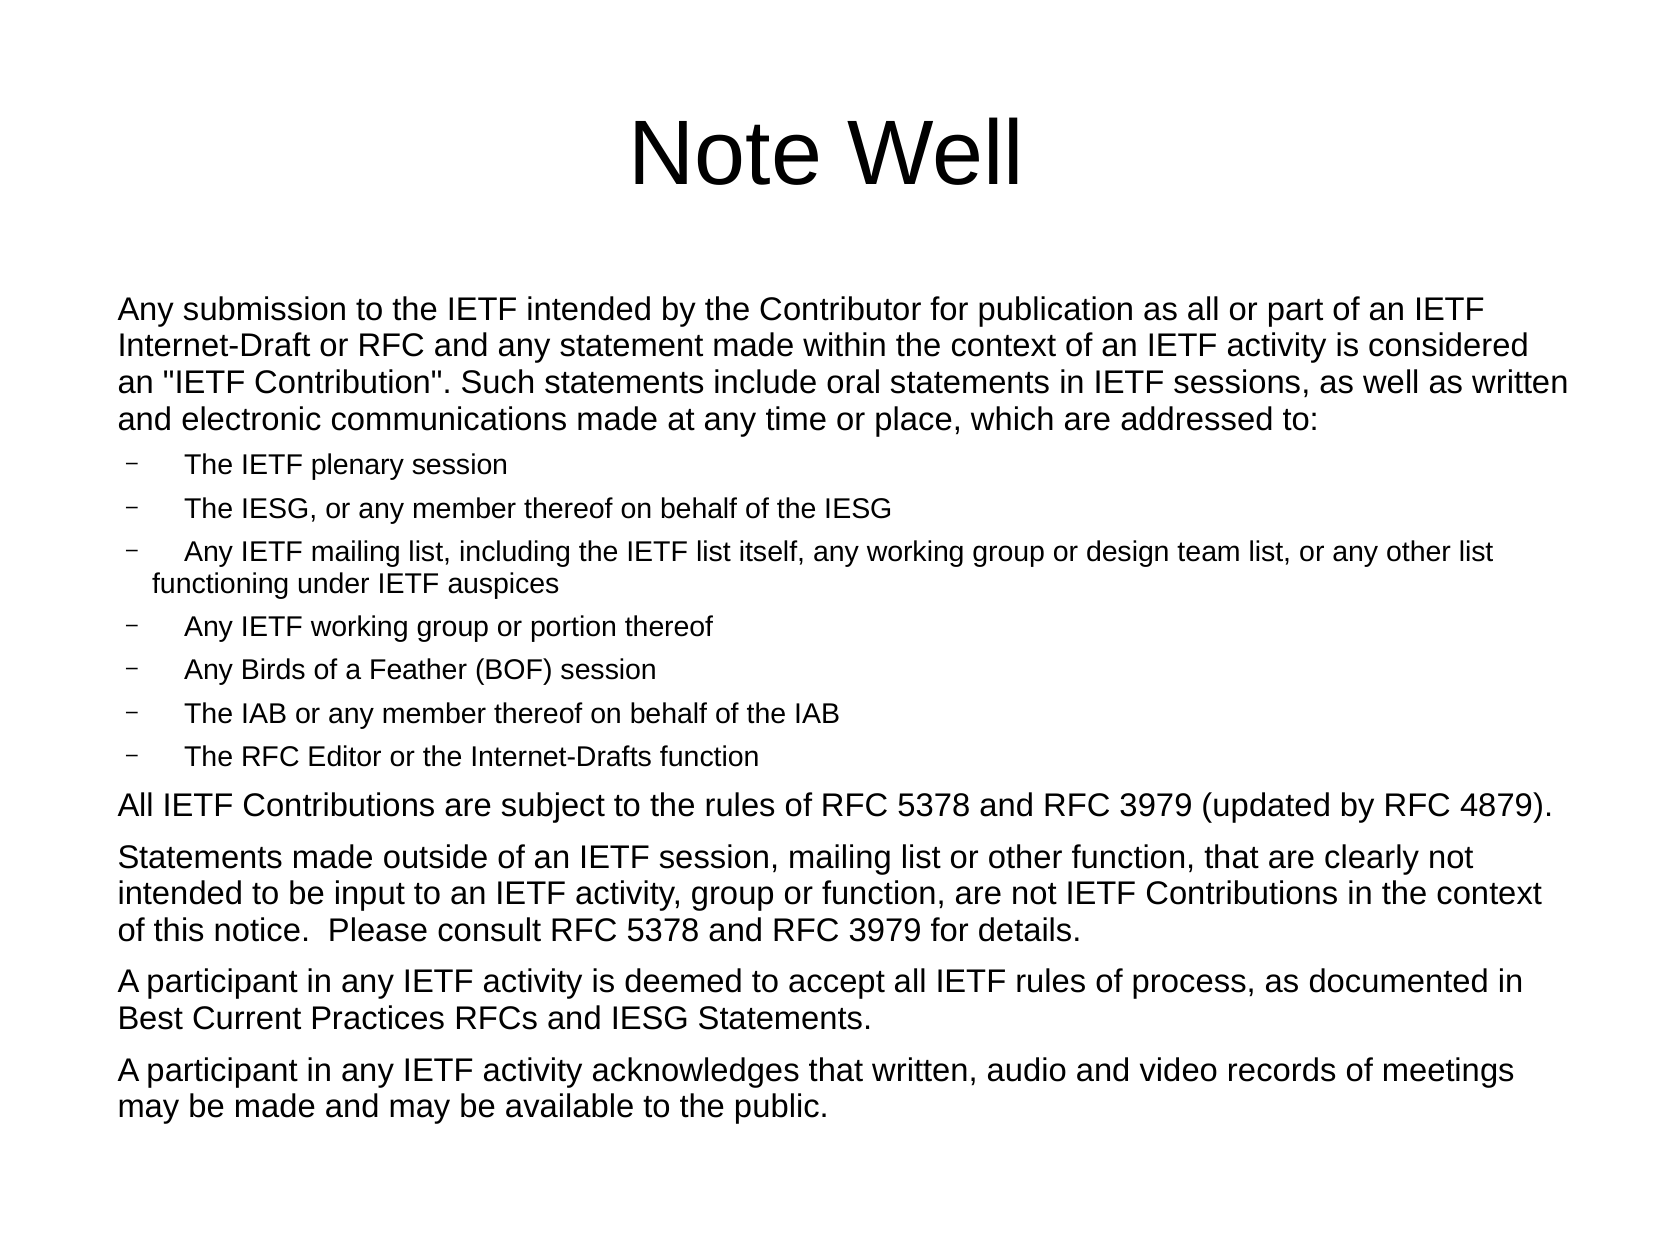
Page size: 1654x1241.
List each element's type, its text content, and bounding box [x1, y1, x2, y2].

list Any submission to the IETF intended by the Contributor for publication as all or part of an IETF Internet-Draft or RFC and any statement made within the context of an IETF activity is considered an "IETF Contribution". Such statements include oral statements in IETF sessions, as well as written and electronic communications made at any time or place, which are addressed to: The IETF plenary session The IESG, or any member thereof on behalf of the IESG Any IETF mailing list, including the IETF list itself, any working group or design team list, or any other list functioning under IETF auspices Any IETF working group or portion thereof Any Birds of a Feather (BOF) session The IAB or any member thereof on behalf of the IAB The RFC Editor or the Internet-Drafts function All IETF Contributions are subject to the rules of RFC 5378 and RFC 3979 (updated by RFC 4879). Statements made outside of an IETF session, mailing list or other function, that are clearly not intended to be input to an IETF activity, group or function, are not IETF Contributions in the context of this notice. Please consult RFC 5378 and RFC 3979 for details. A participant in any IETF activity is deemed to accept all IETF rules of process, as documented in Best Current Practices RFCs and IESG Statements. A participant in any IETF activity acknowledges that written, audio and video records of meetings may be made and may be available to the public. [82, 290, 1571, 1158]
title Note Well [82, 49, 1571, 257]
